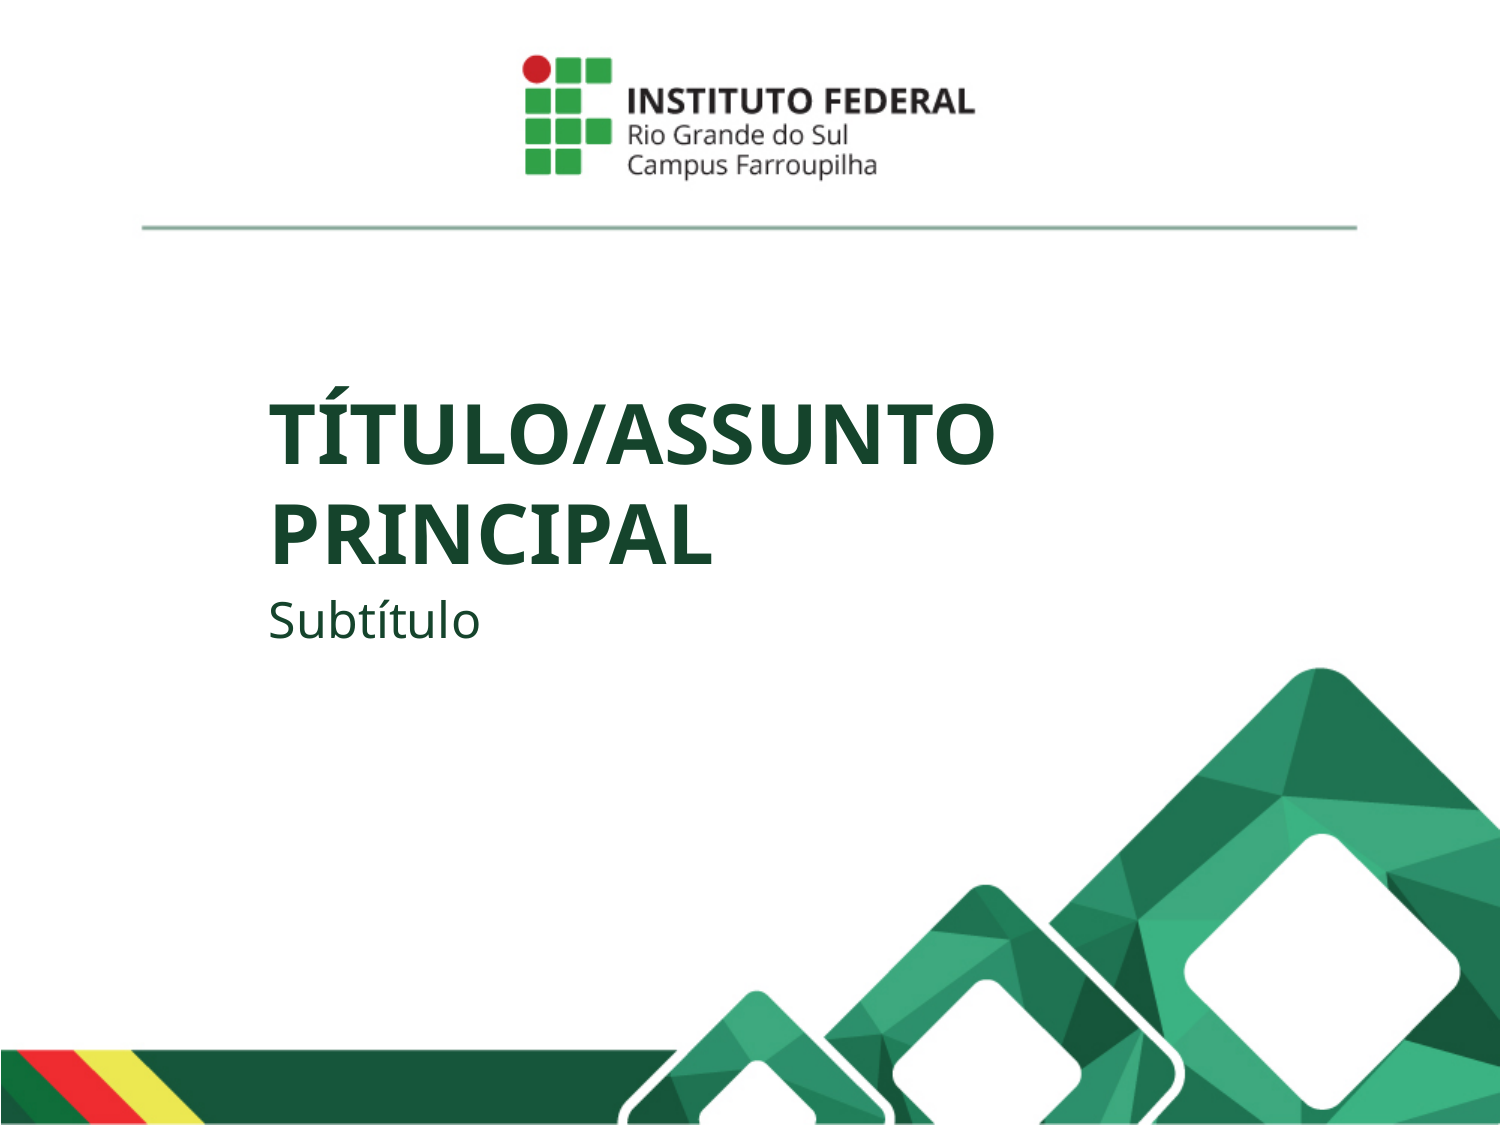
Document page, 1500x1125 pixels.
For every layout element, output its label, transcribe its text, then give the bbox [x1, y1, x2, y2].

text_box Subtítulo [253, 581, 1282, 657]
text_box TÍTULO/ASSUNTO PRINCIPAL [253, 373, 1282, 581]
picture [1, 0, 1500, 1125]
